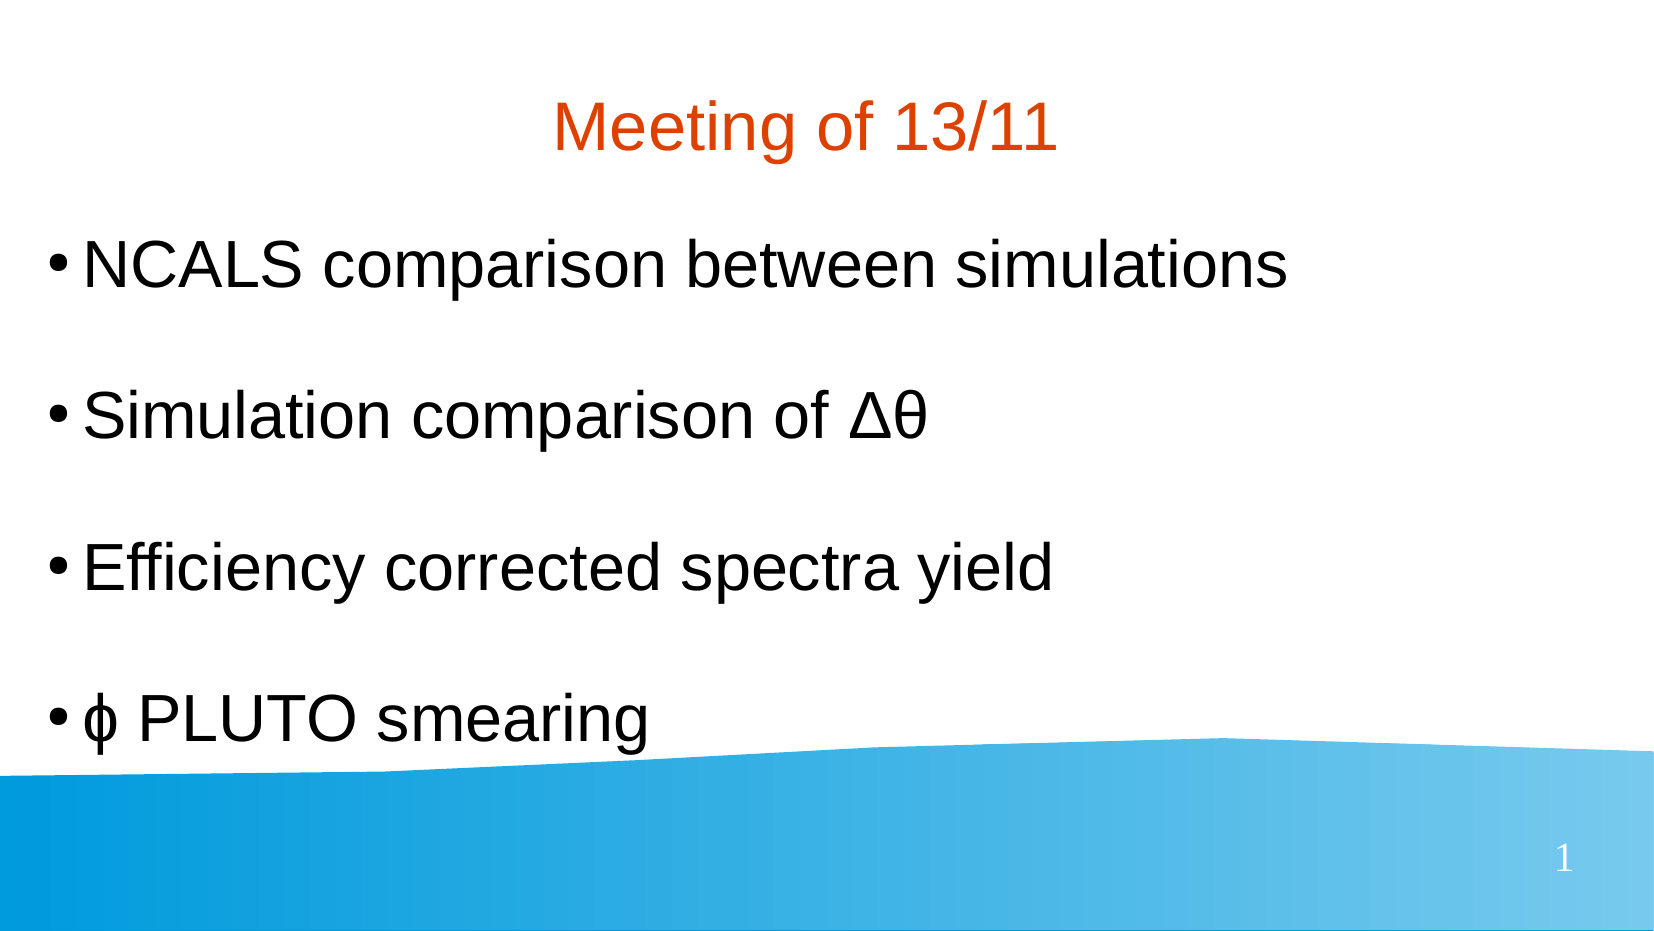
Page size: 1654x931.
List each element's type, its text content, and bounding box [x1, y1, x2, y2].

title Meeting of 13/11 [68, 37, 1545, 215]
subtitle NCALS comparison between simulations Simulation comparison of Δθ Efficiency corrected spectra yield ɸ PLUTO smearing [46, 75, 1535, 756]
